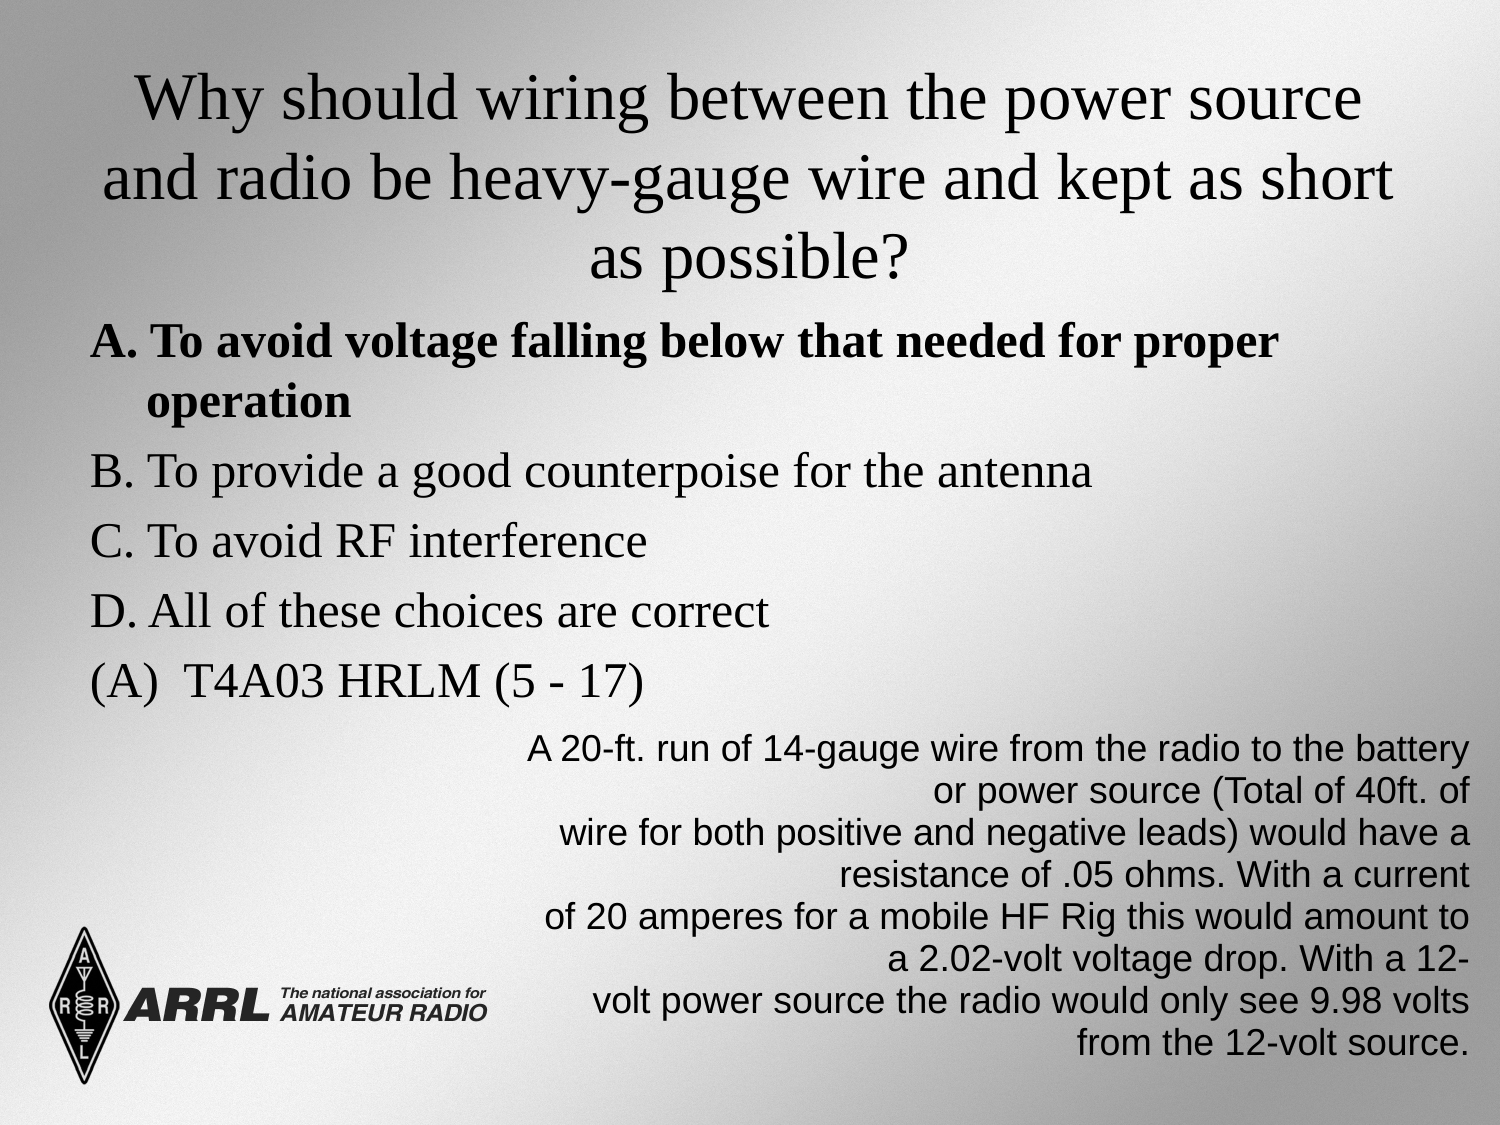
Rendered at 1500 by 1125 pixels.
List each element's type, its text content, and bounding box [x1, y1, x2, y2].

picture [0, 0, 1500, 1125]
list A. To avoid voltage falling below that needed for proper operation B. To provide a good counterpoise for the antenna C. To avoid RF interference D. All of these choices are correct (A) T4A03 HRLM (5 - 17) [75, 299, 1425, 1005]
title Why should wiring between the power source and radio be heavy-gauge wire and kept as short as possible? [75, 45, 1425, 233]
text_box A 20-ft. run of 14-gauge wire from the radio to the battery or power source (Total of 40ft. of wire for both positive and negative leads) would have a resistance of .05 ohms. With a current of 20 amperes for a mobile HF Rig this would amount to a 2.02-volt voltage drop. With a 12- volt power source the radio would only see 9.98 volts from the 12-volt source. [510, 720, 1486, 1071]
